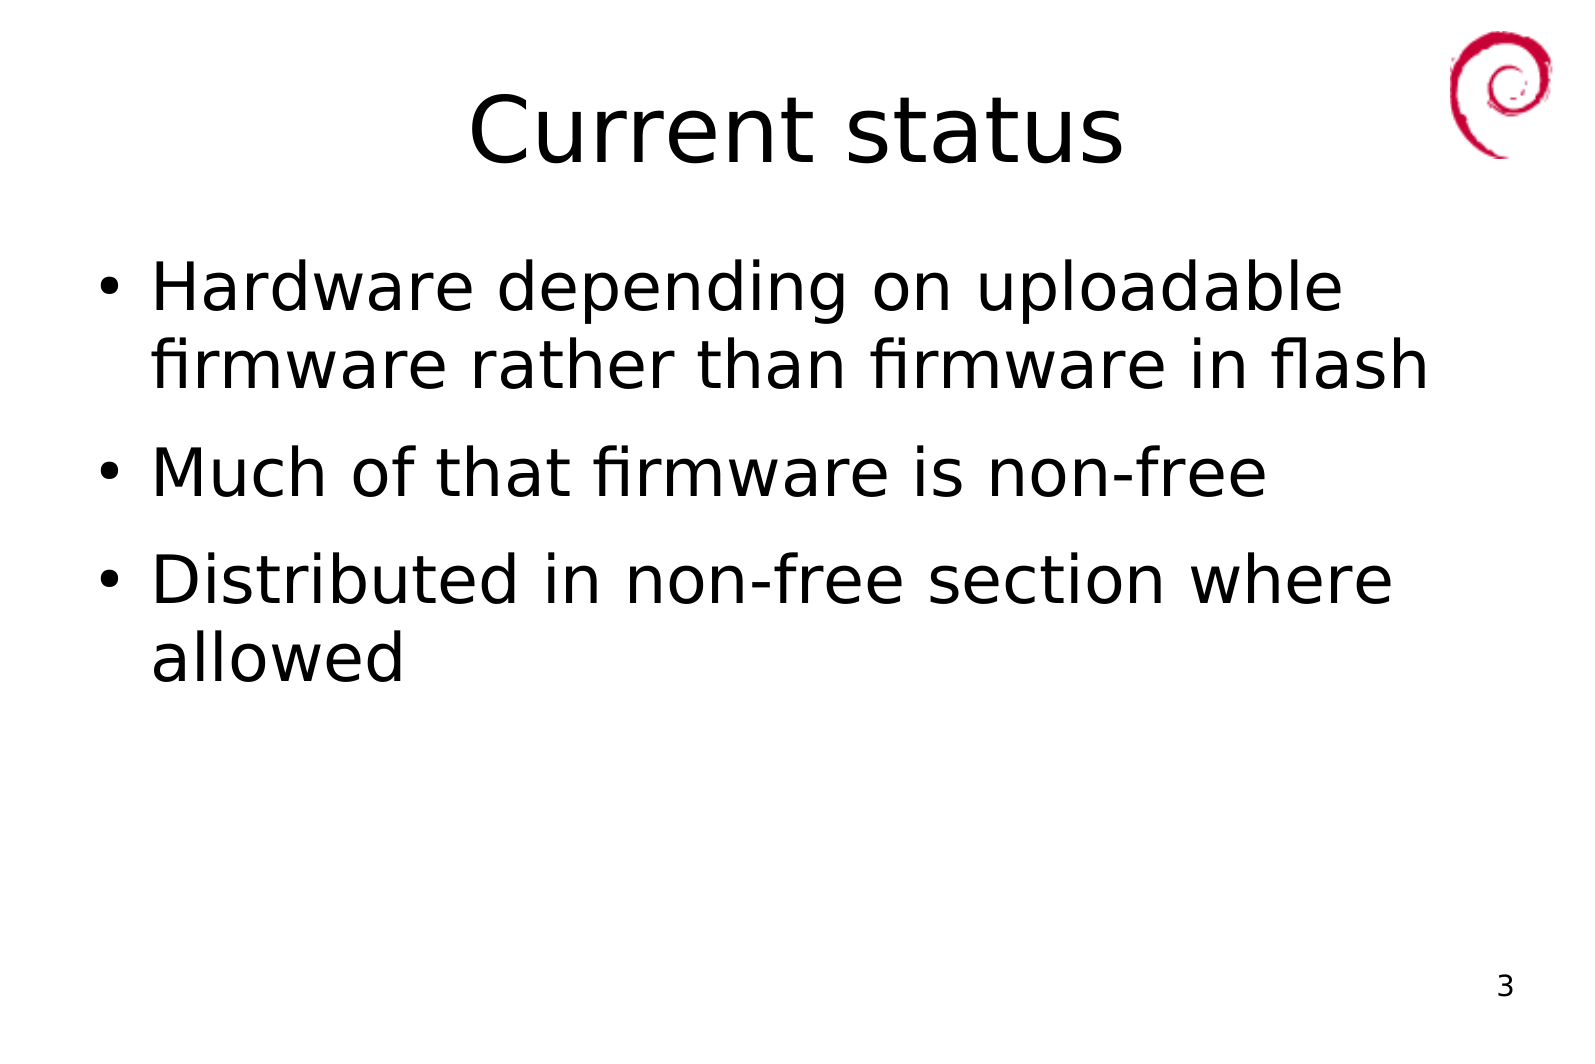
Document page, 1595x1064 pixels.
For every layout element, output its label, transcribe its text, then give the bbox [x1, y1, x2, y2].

picture [1450, 31, 1555, 159]
title Current status [79, 49, 1515, 213]
list Hardware depending on uploadable firmware rather than firmware in flash Much of that firmware is non-free Distributed in non-free section where allowed [79, 248, 1515, 945]
